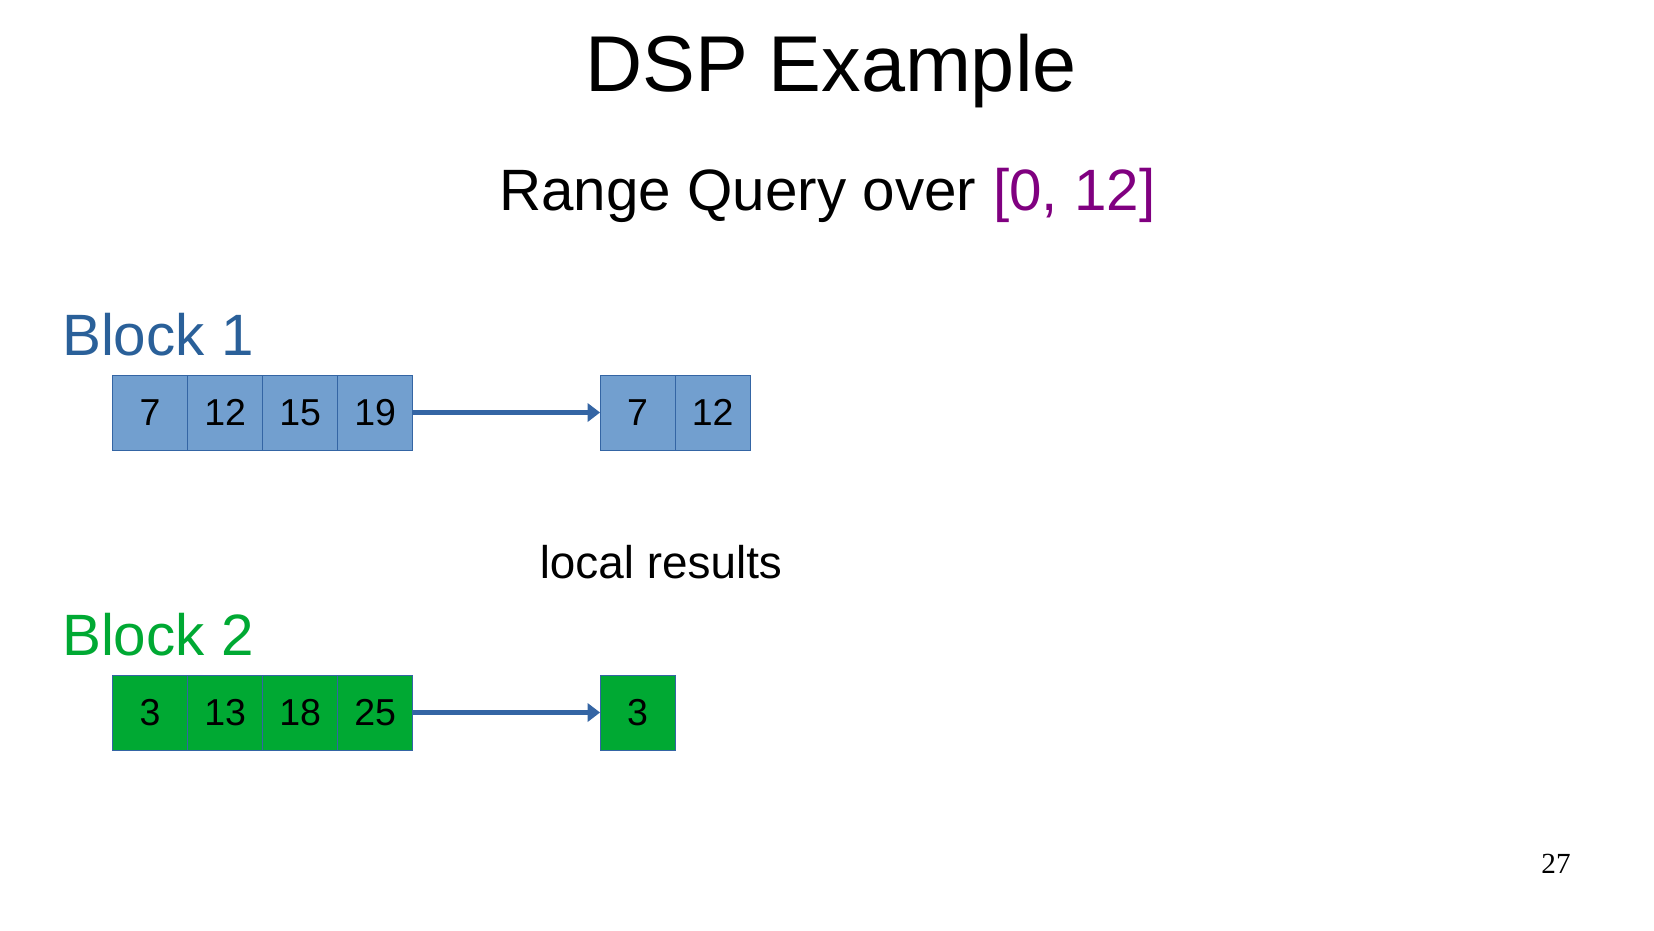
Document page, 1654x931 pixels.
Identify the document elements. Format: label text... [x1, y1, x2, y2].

text_box Range Query over [0, 12] [484, 150, 1169, 263]
text_box local results [525, 529, 797, 596]
text_box 7 [600, 375, 676, 451]
text_box 25 [338, 675, 413, 751]
text_box 18 [263, 675, 338, 751]
text_box Block 1 [47, 295, 269, 376]
text_box 19 [338, 375, 413, 451]
text_box 12 [188, 376, 262, 451]
text_box 3 [112, 676, 187, 751]
text_box 12 [676, 375, 751, 451]
text_box Block 2 [47, 595, 269, 676]
text_box 13 [187, 676, 263, 751]
title DSP Example [86, 0, 1576, 142]
text_box 7 [112, 376, 188, 451]
text_box 15 [262, 375, 338, 451]
text_box 3 [600, 675, 676, 751]
